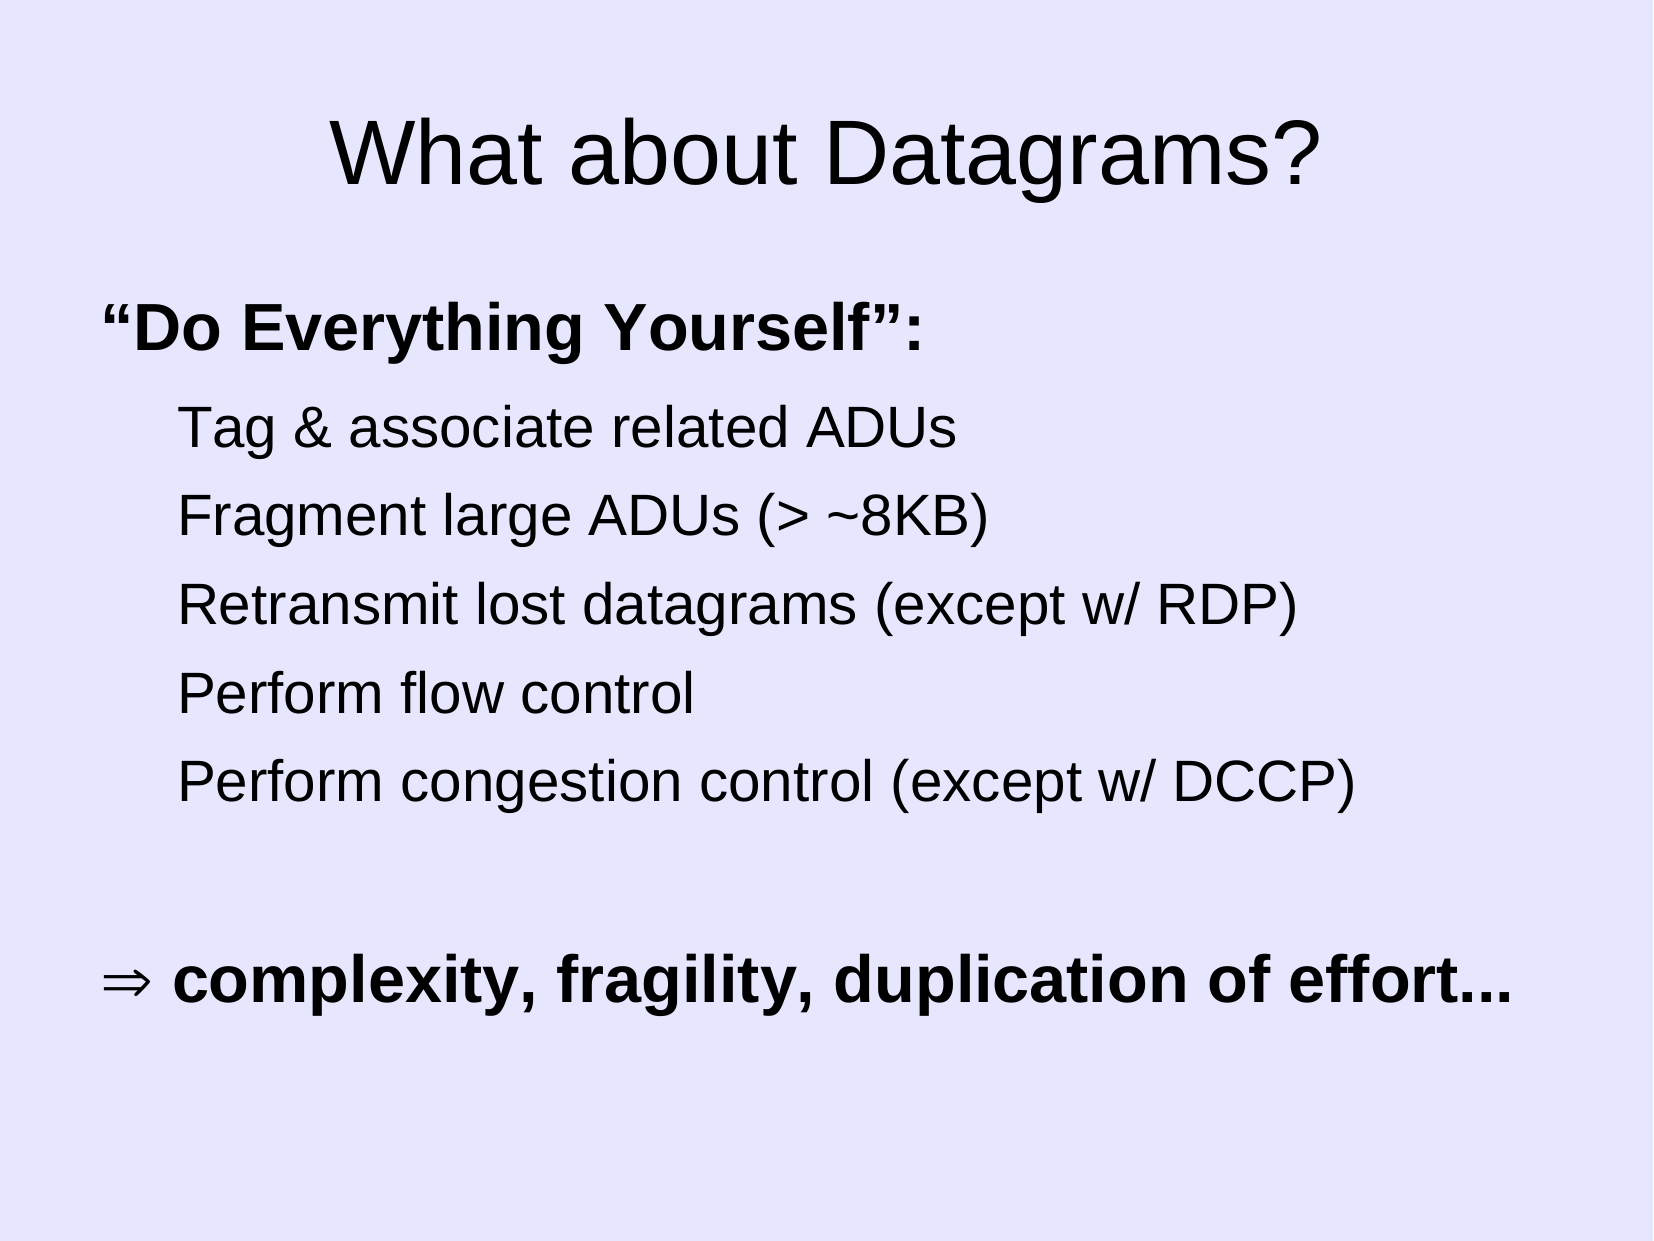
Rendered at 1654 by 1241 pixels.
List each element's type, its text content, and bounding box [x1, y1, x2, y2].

title What about Datagrams? [82, 56, 1571, 250]
list “Do Everything Yourself”: Tag & associate related ADUs Fragment large ADUs (> ~8KB) Retransmit lost datagrams (except w/ RDP) Perform flow control Perform congestion control (except w/ DCCP) ⇒ complexity, fragility, duplication of effort... [82, 290, 1571, 1095]
